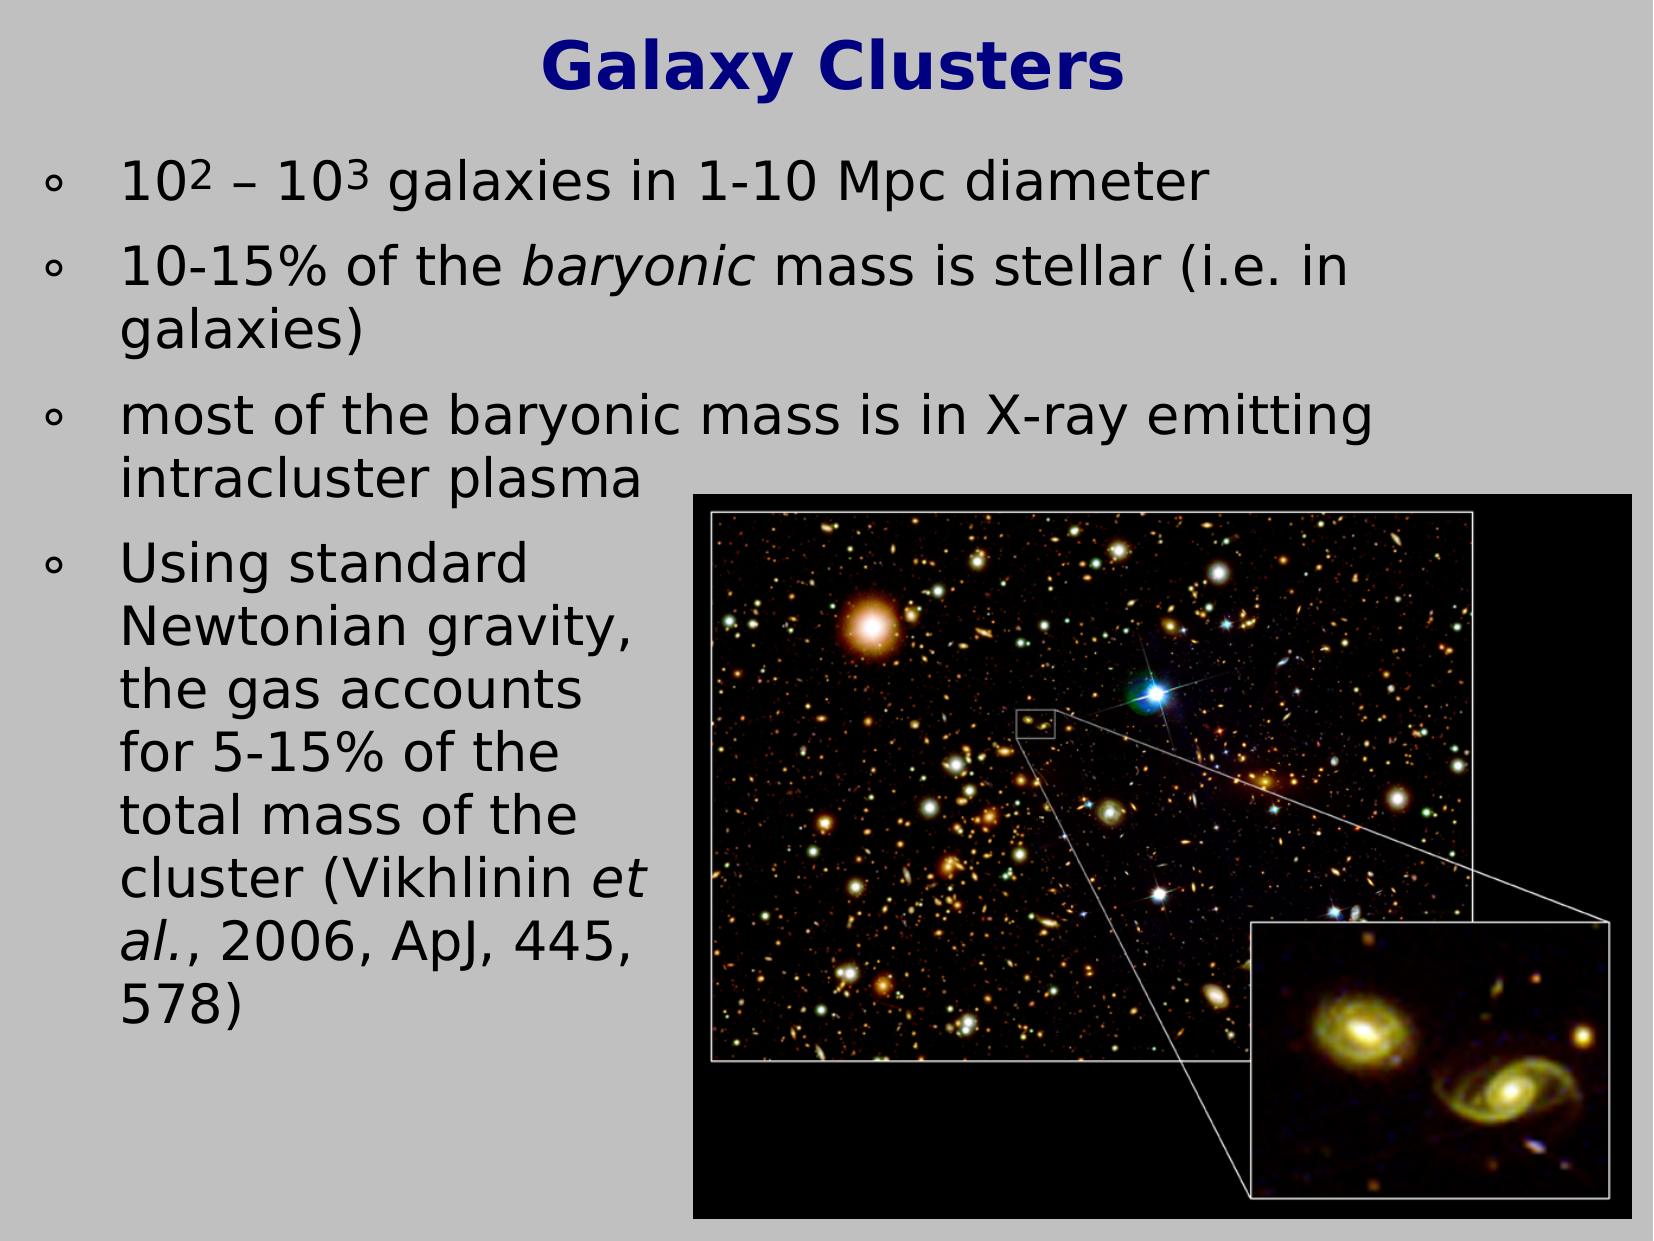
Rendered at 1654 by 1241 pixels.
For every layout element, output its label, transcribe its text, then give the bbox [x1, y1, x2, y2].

text_box Galaxy Clusters [524, 18, 1144, 115]
picture [693, 494, 1632, 1219]
text_box ∘ 102 – 103 galaxies in 1-10 Mpc diameter ∘ 10-15% of the baryonic mass is stellar (i.e. in galaxies) ∘ most of the baryonic mass is in X-ray emitting intracluster plasma ∘ Using standard Newtonian gravity, the gas accounts for 5-15% of the total mass of the cluster (Vikhlinin et al., 2006, ApJ, 445, 578) [37, 150, 1613, 1201]
